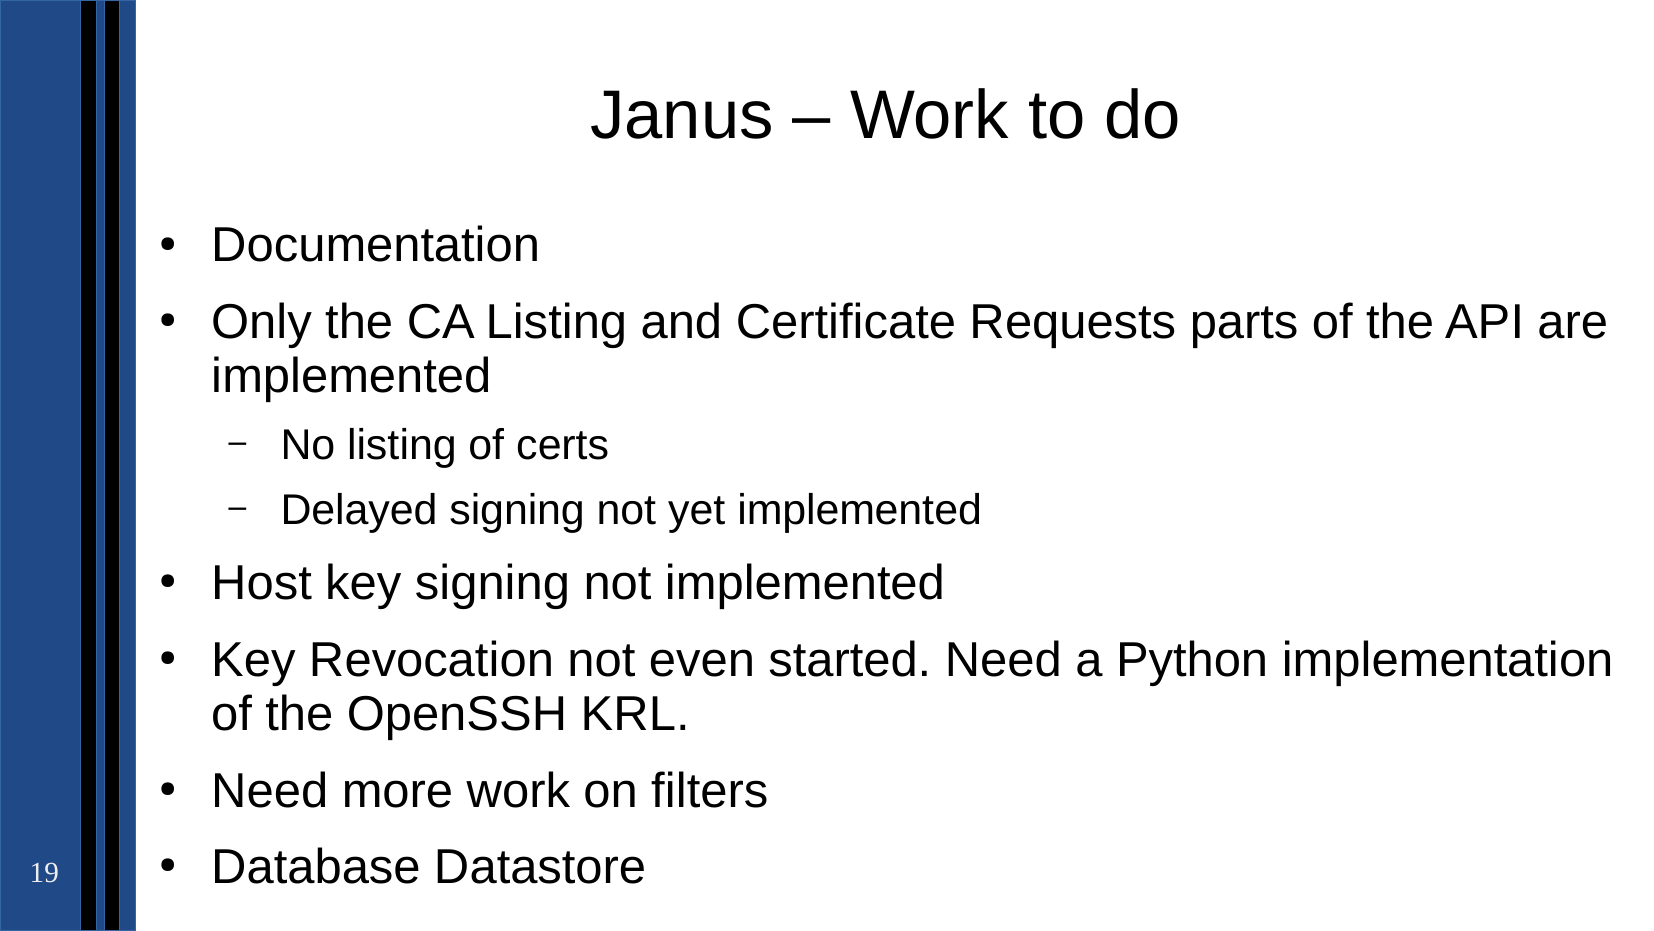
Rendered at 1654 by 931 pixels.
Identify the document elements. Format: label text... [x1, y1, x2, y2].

list Documentation Only the CA Listing and Certificate Requests parts of the API are implemented No listing of certs Delayed signing not yet implemented Host key signing not implemented Key Revocation not even started. Need a Python implementation of the OpenSSH KRL. Need more work on filters Database Datastore [141, 217, 1630, 901]
title Janus – Work to do [141, 37, 1630, 193]
